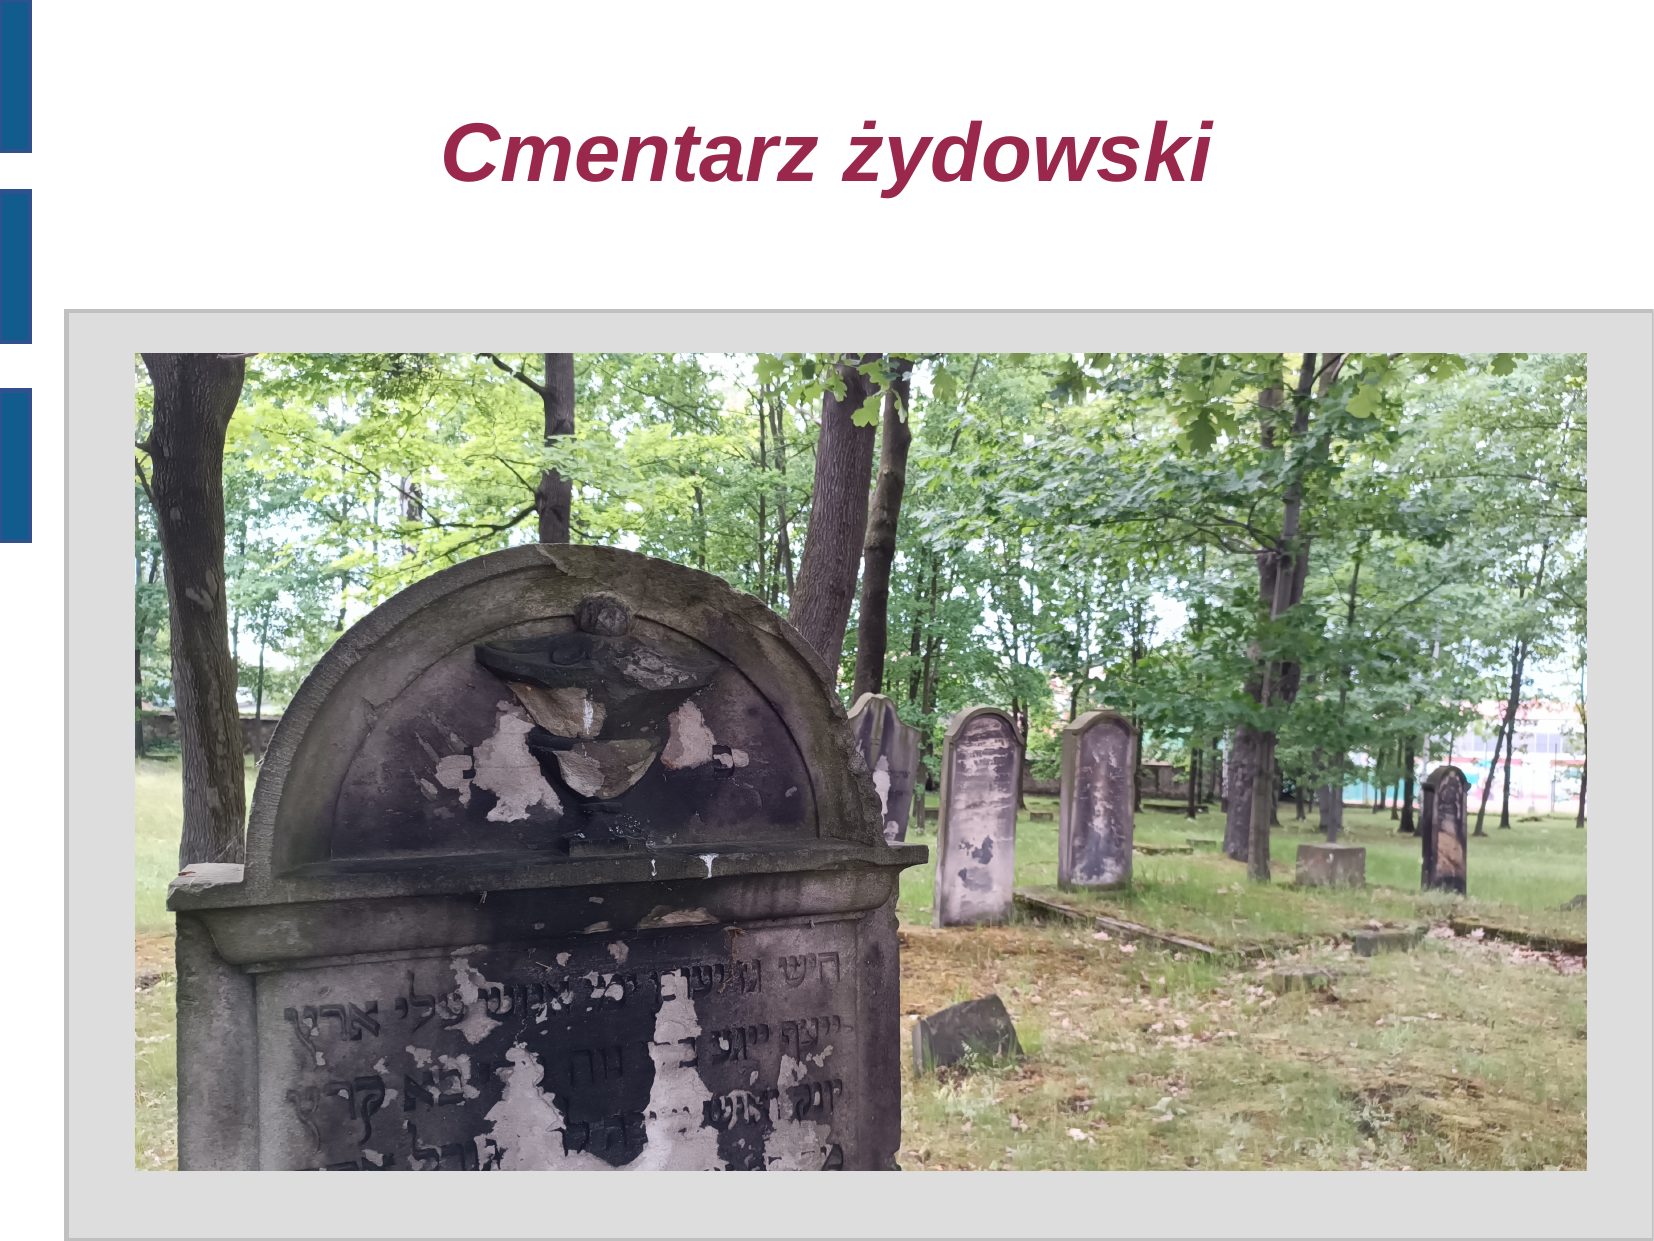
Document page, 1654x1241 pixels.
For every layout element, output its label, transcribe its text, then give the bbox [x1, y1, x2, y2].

picture [135, 353, 1587, 1171]
title Cmentarz żydowski [121, 97, 1533, 199]
